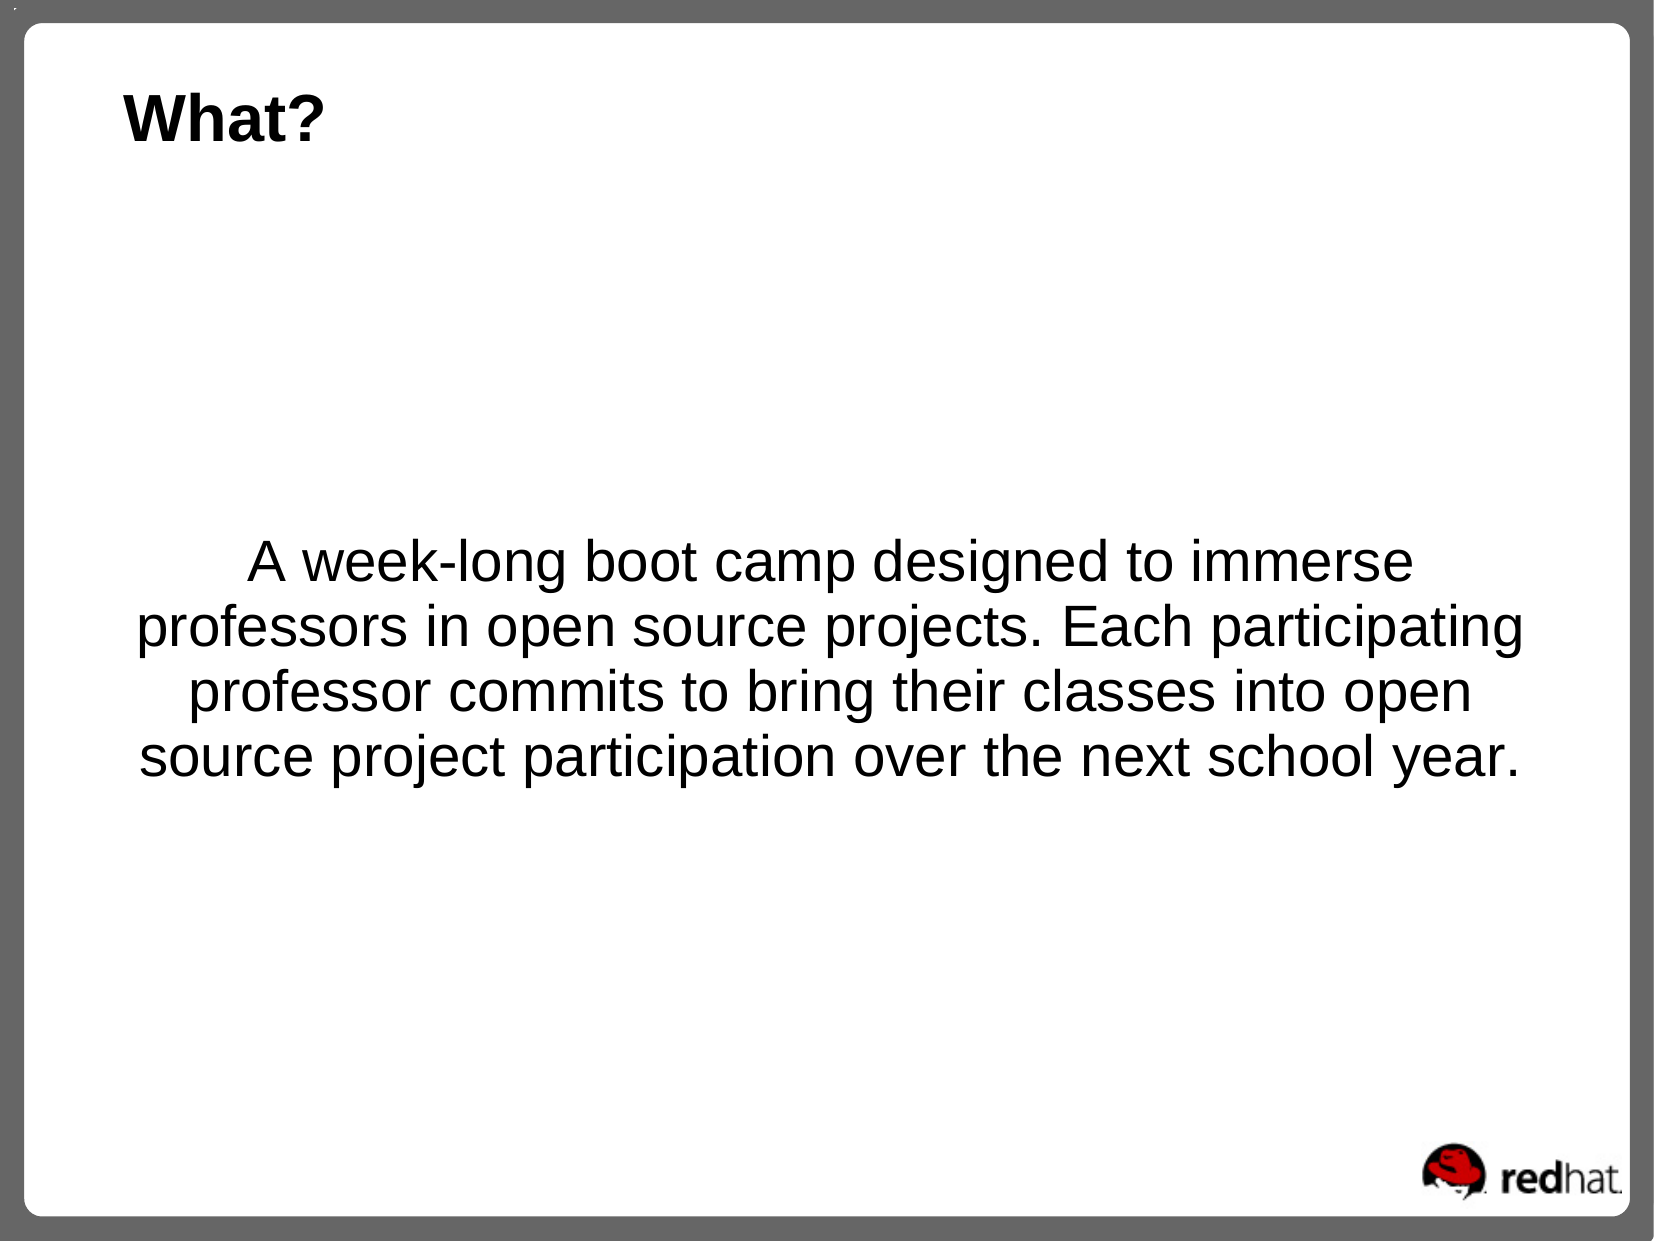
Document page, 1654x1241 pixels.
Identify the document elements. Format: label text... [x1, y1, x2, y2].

subtitle A week-long boot camp designed to immerse professors in open source projects. Each participating professor commits to bring their classes into open source project participation over the next school year. [128, 193, 1535, 1126]
title What? [123, 63, 1530, 175]
picture [1421, 1141, 1622, 1209]
